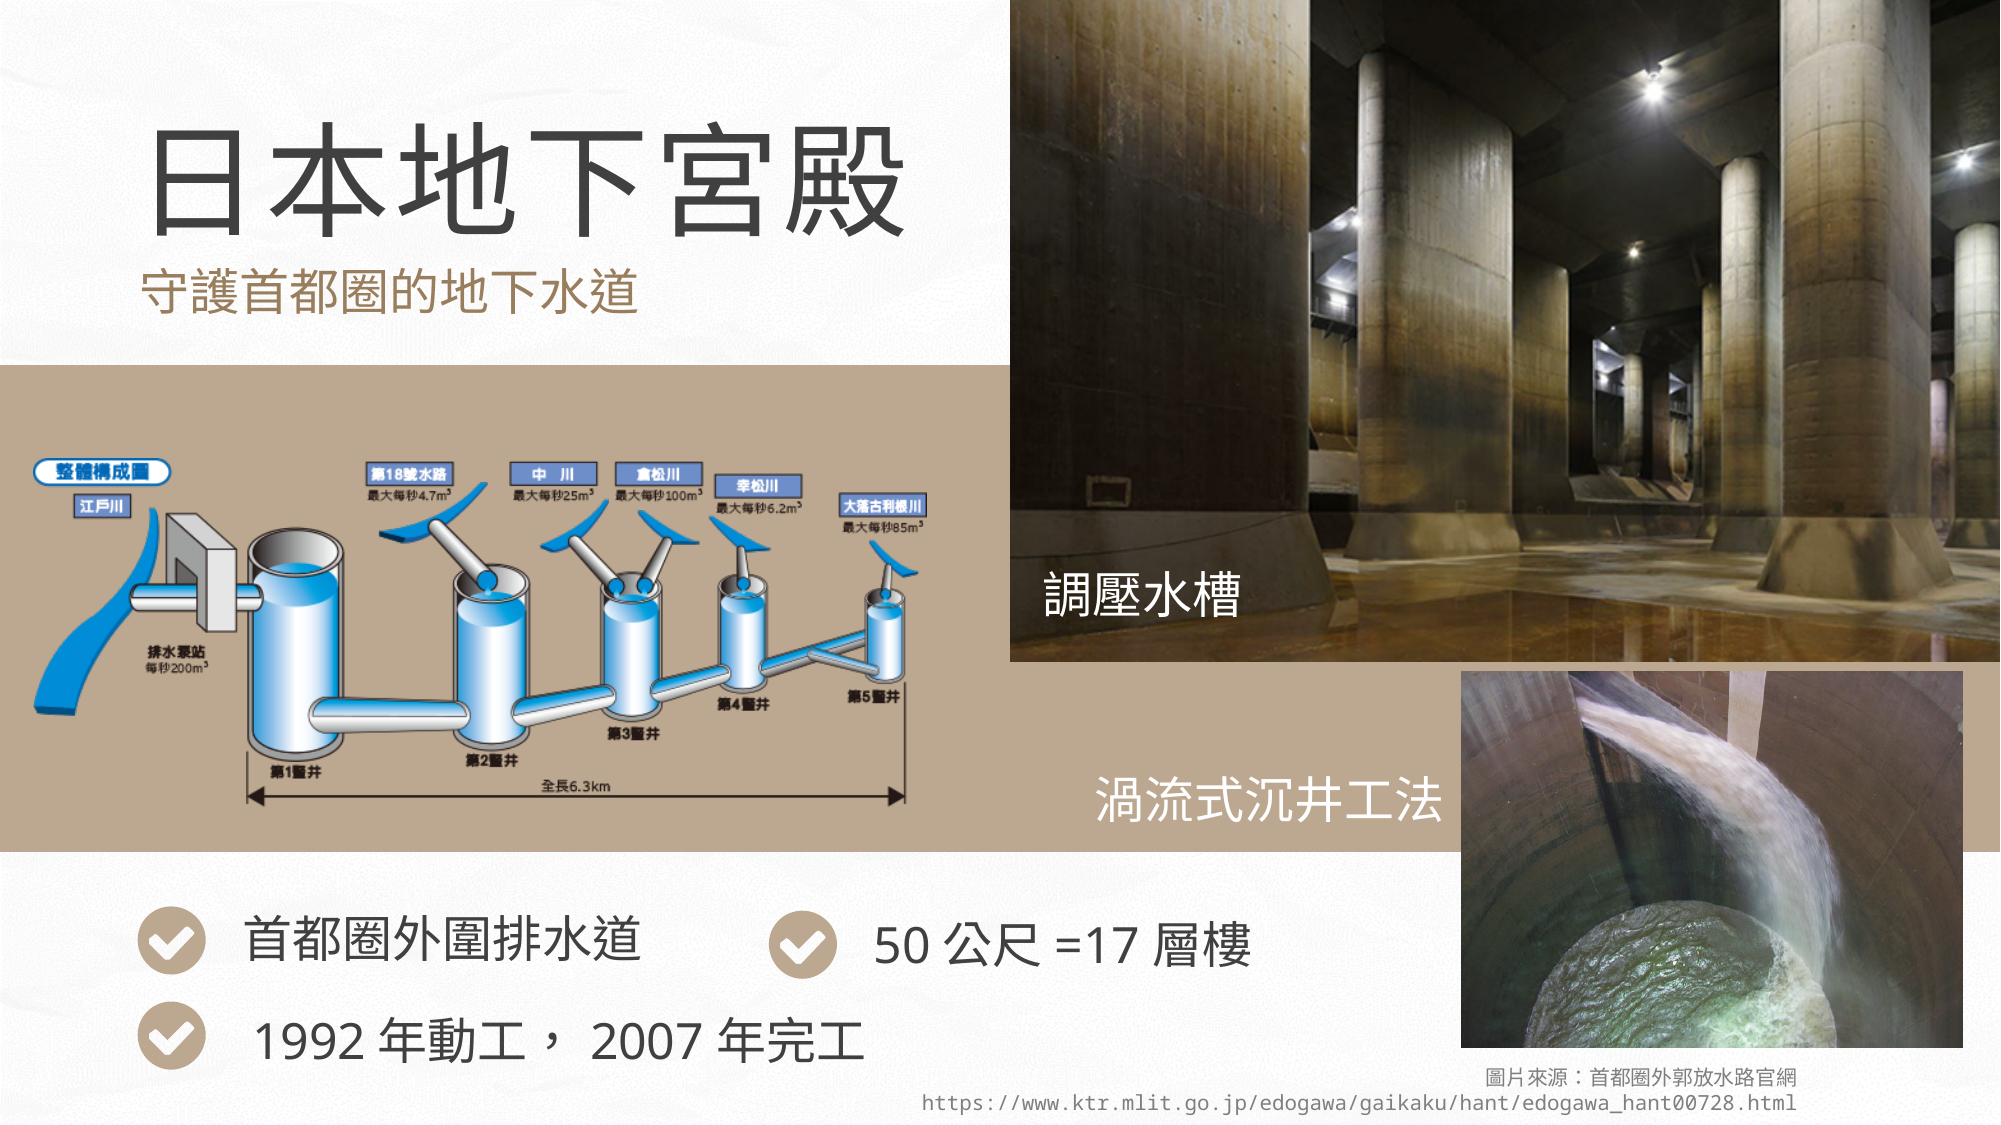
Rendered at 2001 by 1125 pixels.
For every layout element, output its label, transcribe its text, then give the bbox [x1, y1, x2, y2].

picture [1461, 671, 1963, 1048]
text_box 50公尺=17層樓 [858, 906, 1461, 982]
text_box [0, 365, 2000, 852]
text_box 1992年動工，2007年完工 [237, 1001, 907, 1078]
text_box 守護首都圈的地下水道 [124, 253, 818, 329]
text_box [137, 1001, 206, 1070]
text_box [137, 906, 206, 975]
text_box 調壓水槽 [1027, 556, 1271, 632]
text_box 日本地下宮殿 [125, 97, 1010, 258]
text_box 渦流式沉井工法 [1079, 761, 1462, 837]
text_box 首都圈外圍排水道 [227, 900, 921, 977]
picture [1010, 0, 2000, 662]
text_box 圖片來源：首都圈外郭放水路官網 https://www.ktr.mlit.go.jp/edogawa/gaikaku/hant/edogawa_hant00728.html [906, 1057, 1988, 1123]
picture [33, 458, 927, 808]
